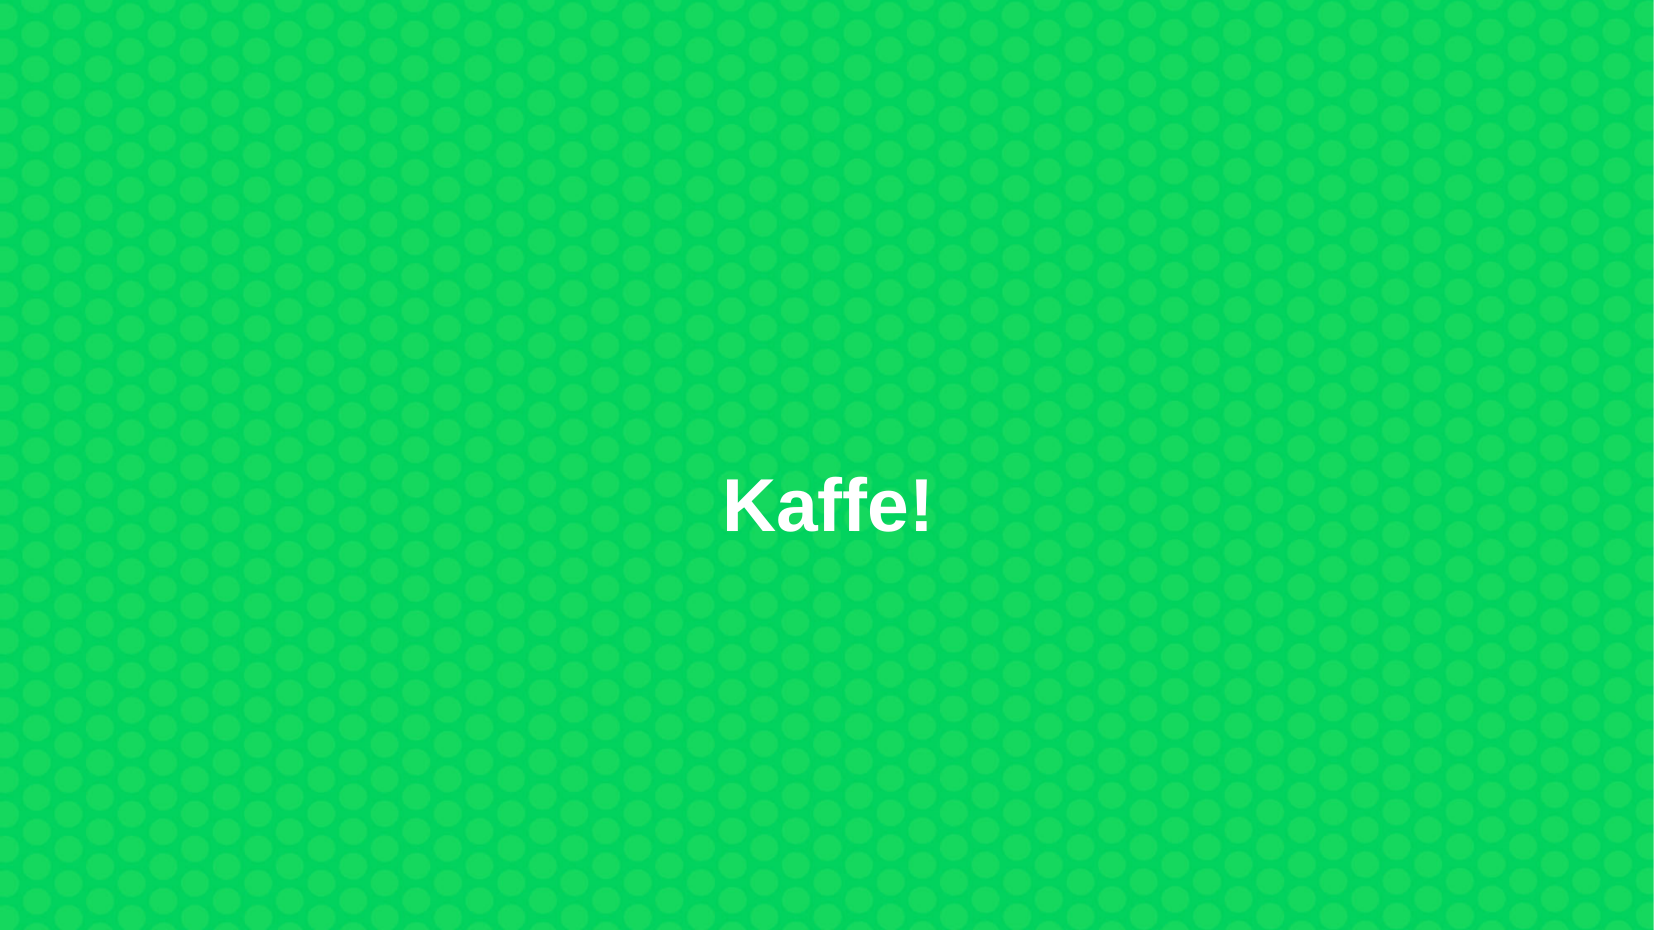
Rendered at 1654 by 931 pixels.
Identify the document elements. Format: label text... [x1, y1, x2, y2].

text_box Kaffe! [124, 330, 1533, 682]
picture [0, 0, 1654, 930]
